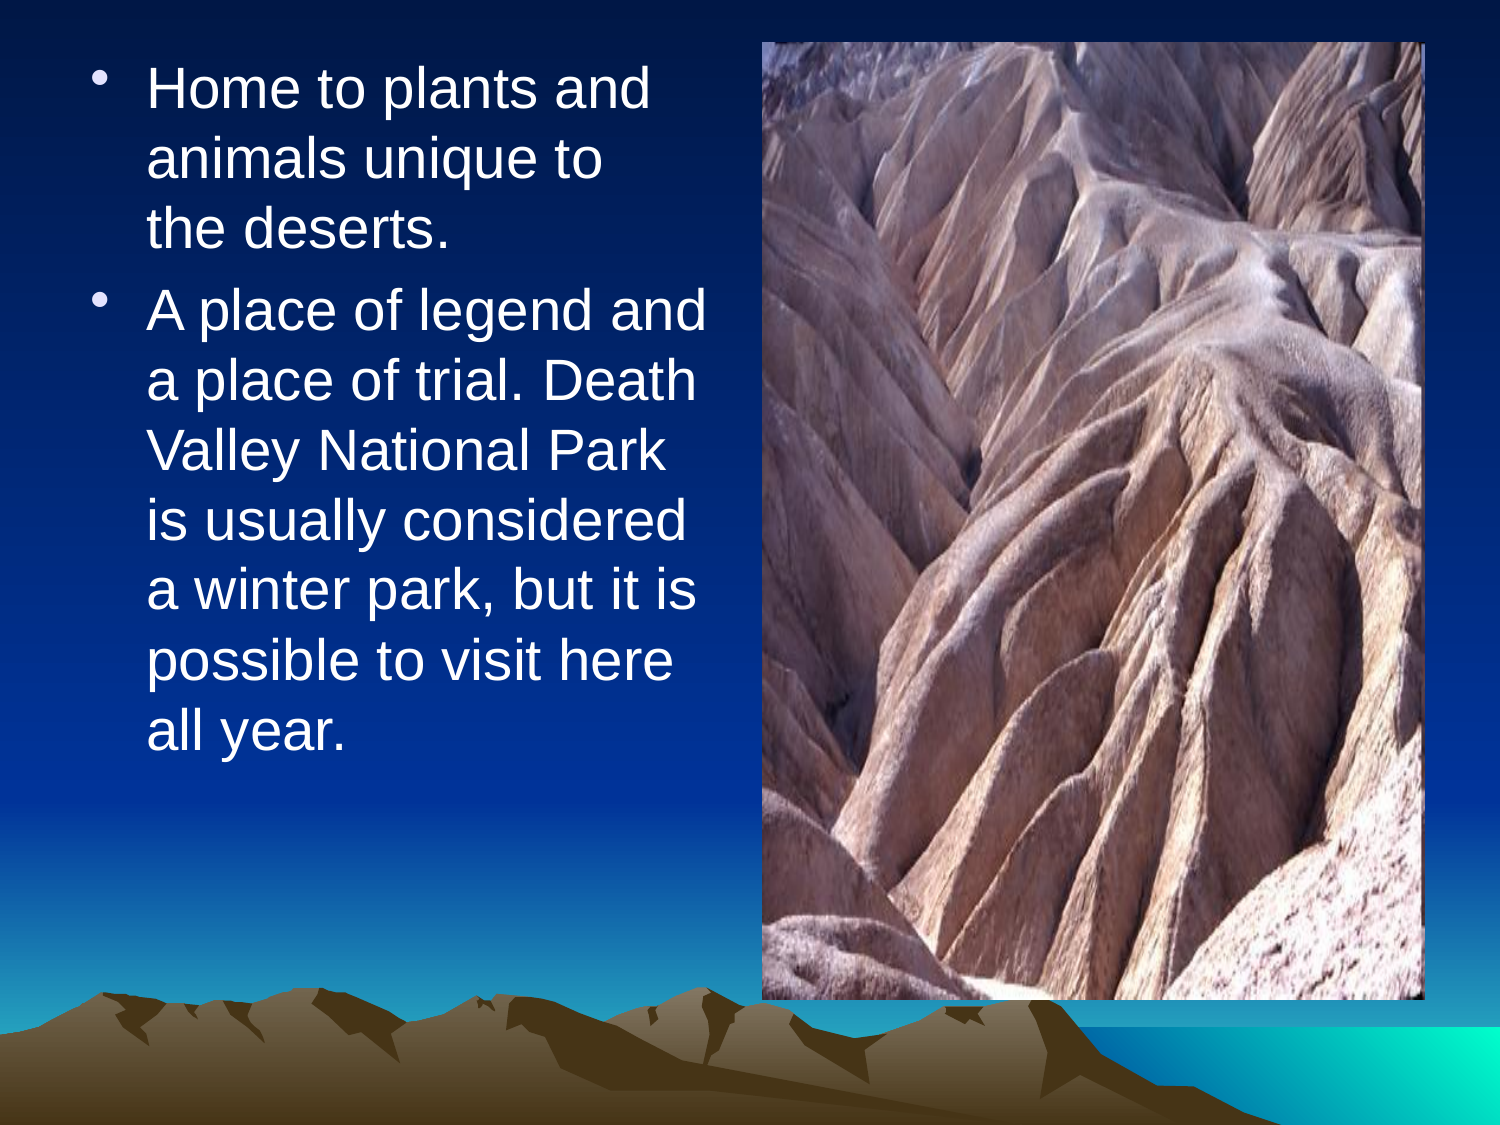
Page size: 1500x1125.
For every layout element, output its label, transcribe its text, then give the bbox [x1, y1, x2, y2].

picture [762, 42, 1425, 1000]
list Home to plants and animals unique to the deserts. A place of legend and a place of trial. Death Valley National Park is usually considered a winter park, but it is possible to visit here all year. [75, 42, 738, 1000]
